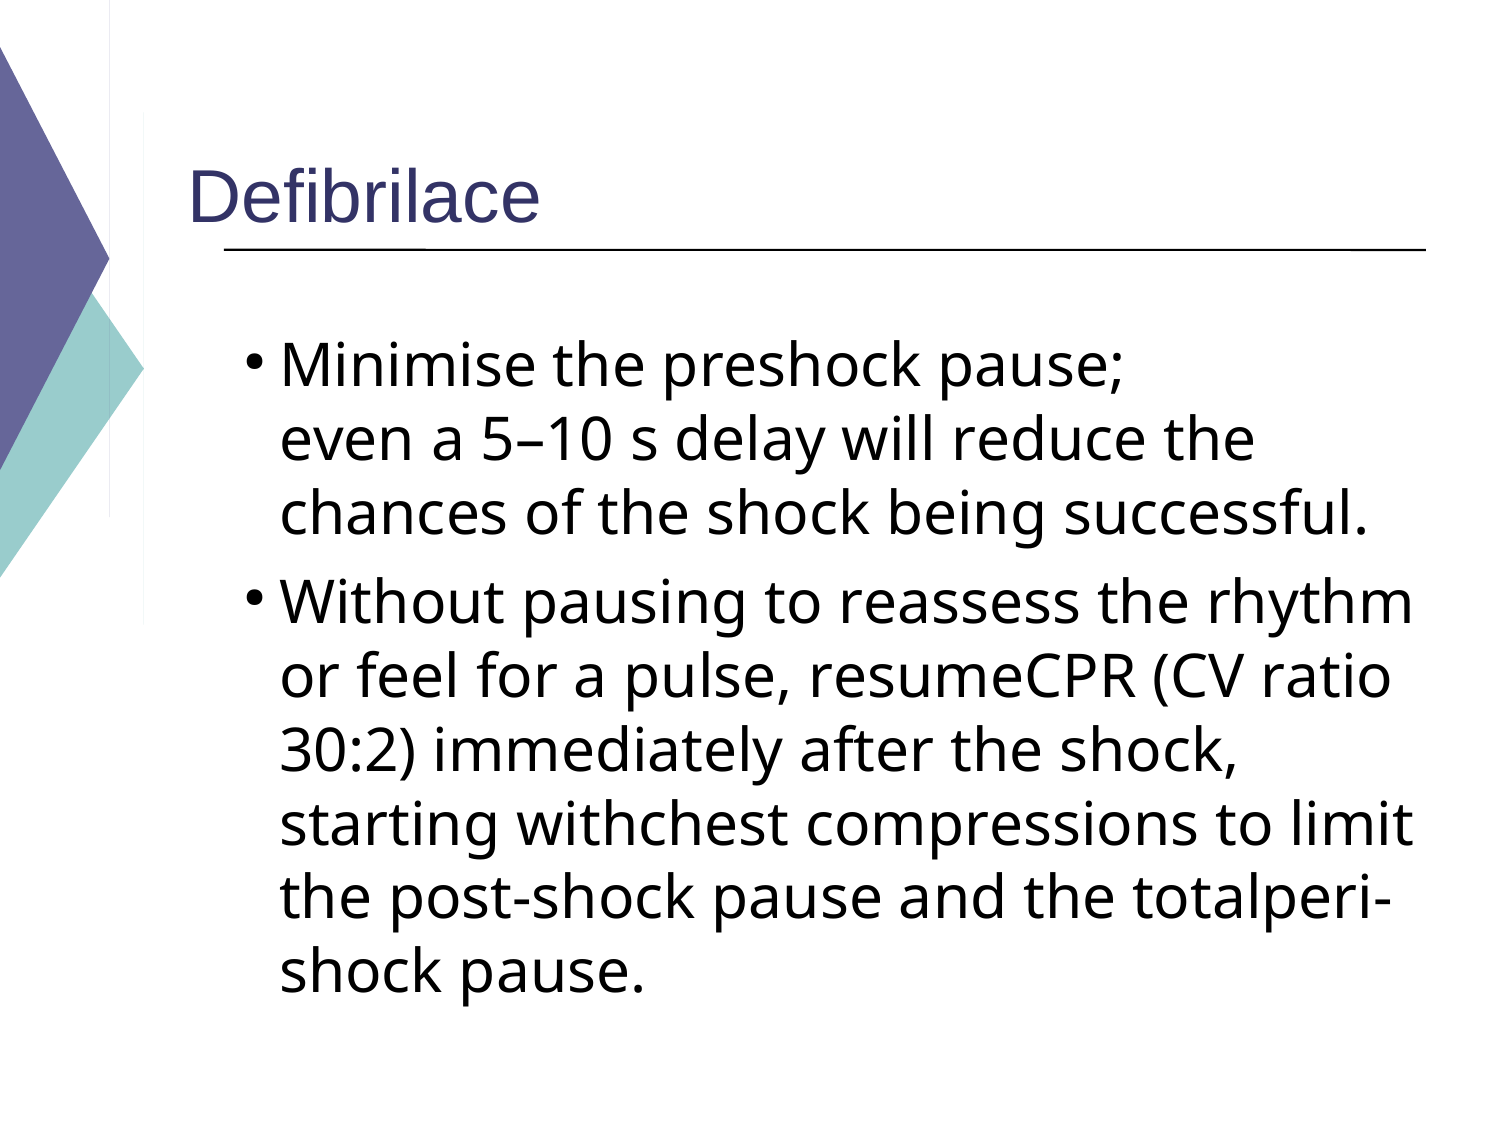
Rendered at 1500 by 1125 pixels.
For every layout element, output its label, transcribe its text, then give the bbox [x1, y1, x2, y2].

title Defibrilace [187, 99, 1463, 288]
list Minimise the preshock pause; even a 5–10 s delay will reduce the chances of the shock being successful. Without pausing to reassess the rhythm or feel for a pulse, resumeCPR (CV ratio 30:2) immediately after the shock, starting withchest compressions to limit the post-shock pause and the totalperi-shock pause. [187, 324, 1454, 1125]
